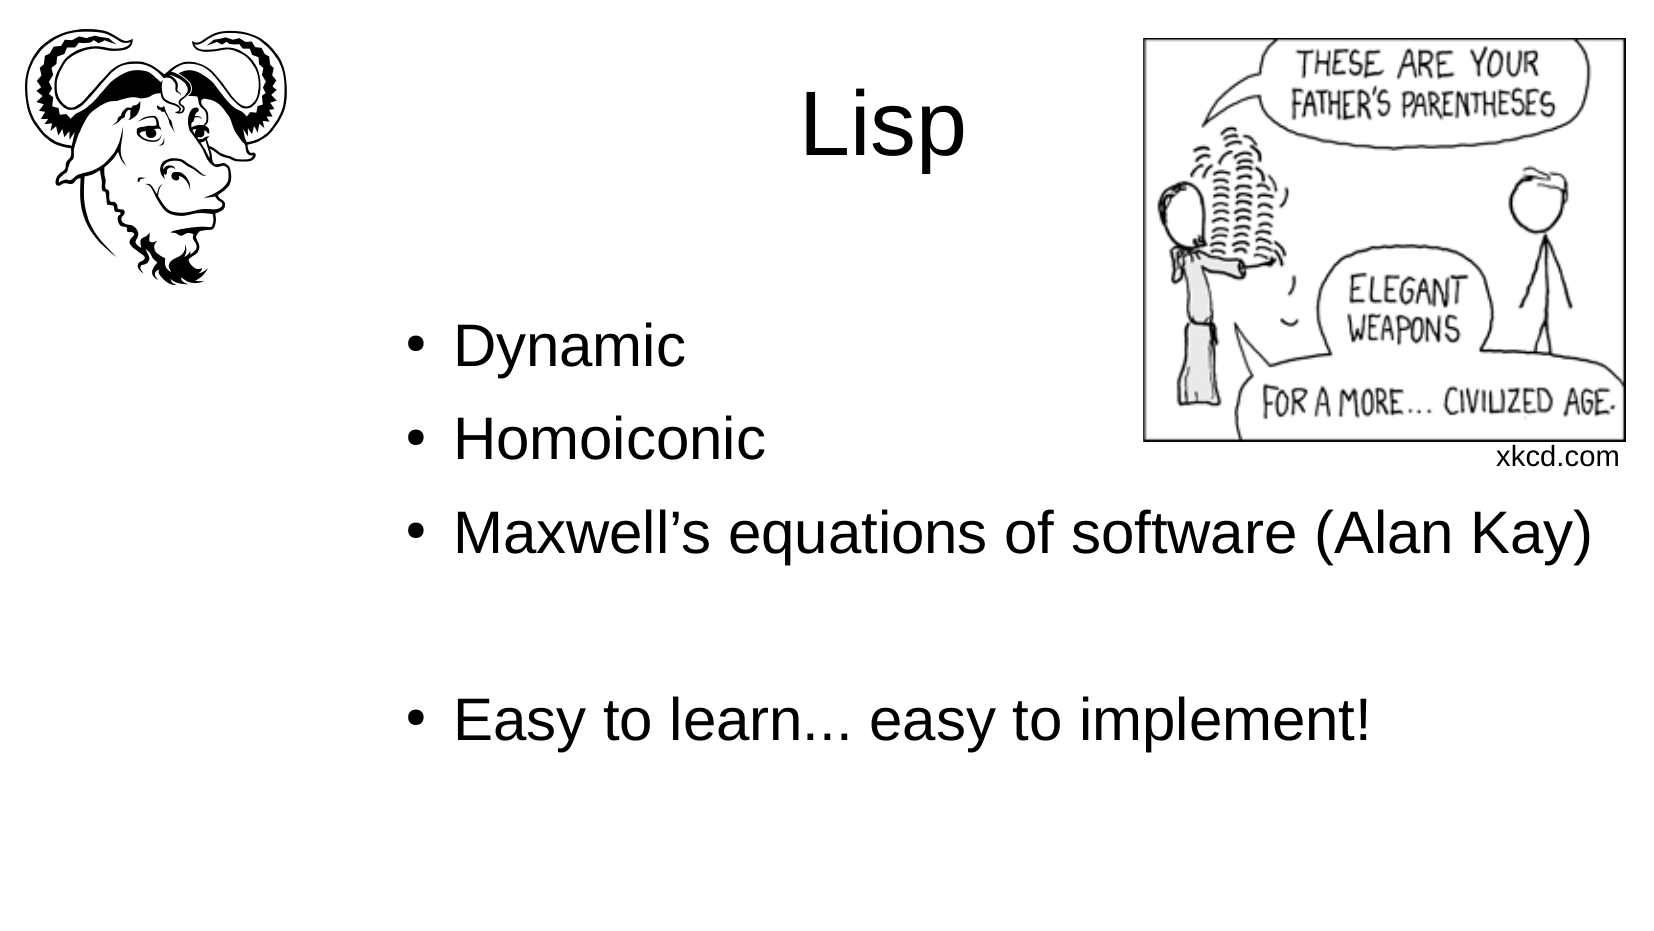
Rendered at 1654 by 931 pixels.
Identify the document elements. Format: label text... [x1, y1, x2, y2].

title Lisp [338, 37, 1430, 211]
picture [25, 29, 287, 285]
picture [1143, 38, 1626, 442]
list Dynamic Homoiconic Maxwell’s equations of software (Alan Kay) Easy to learn... easy to implement! [389, 311, 1601, 811]
text_box xkcd.com [1481, 432, 1635, 480]
